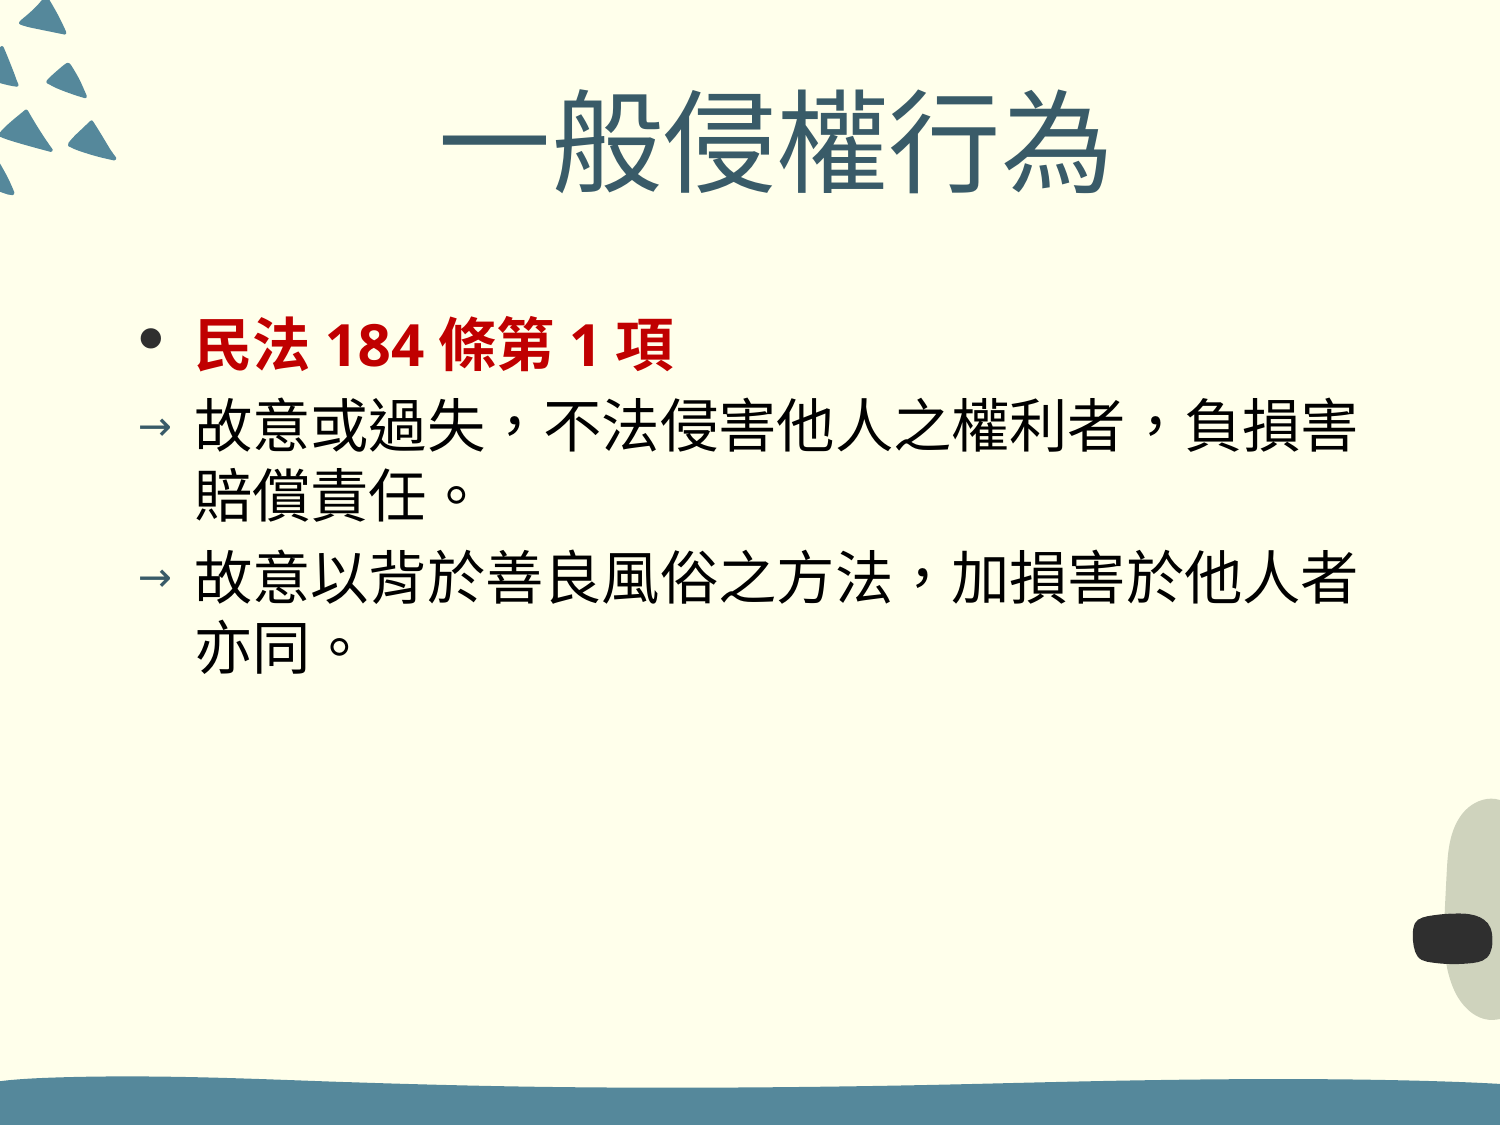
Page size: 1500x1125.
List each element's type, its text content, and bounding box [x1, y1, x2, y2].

text_box [0, 46, 19, 87]
text_box [0, 109, 53, 152]
text_box [0, 163, 15, 196]
text_box [68, 120, 117, 161]
text_box [46, 62, 87, 99]
text_box [0, 1076, 1500, 1125]
text_box [1412, 798, 1500, 1020]
list 民法184條第1項 故意或過失，不法侵害他人之權利者，負損害賠償責任。 故意以背於善良風俗之方法，加損害於他人者亦同。 [123, 300, 1377, 1070]
text_box [19, 0, 67, 35]
title 一般侵權行為 [75, 45, 1425, 233]
